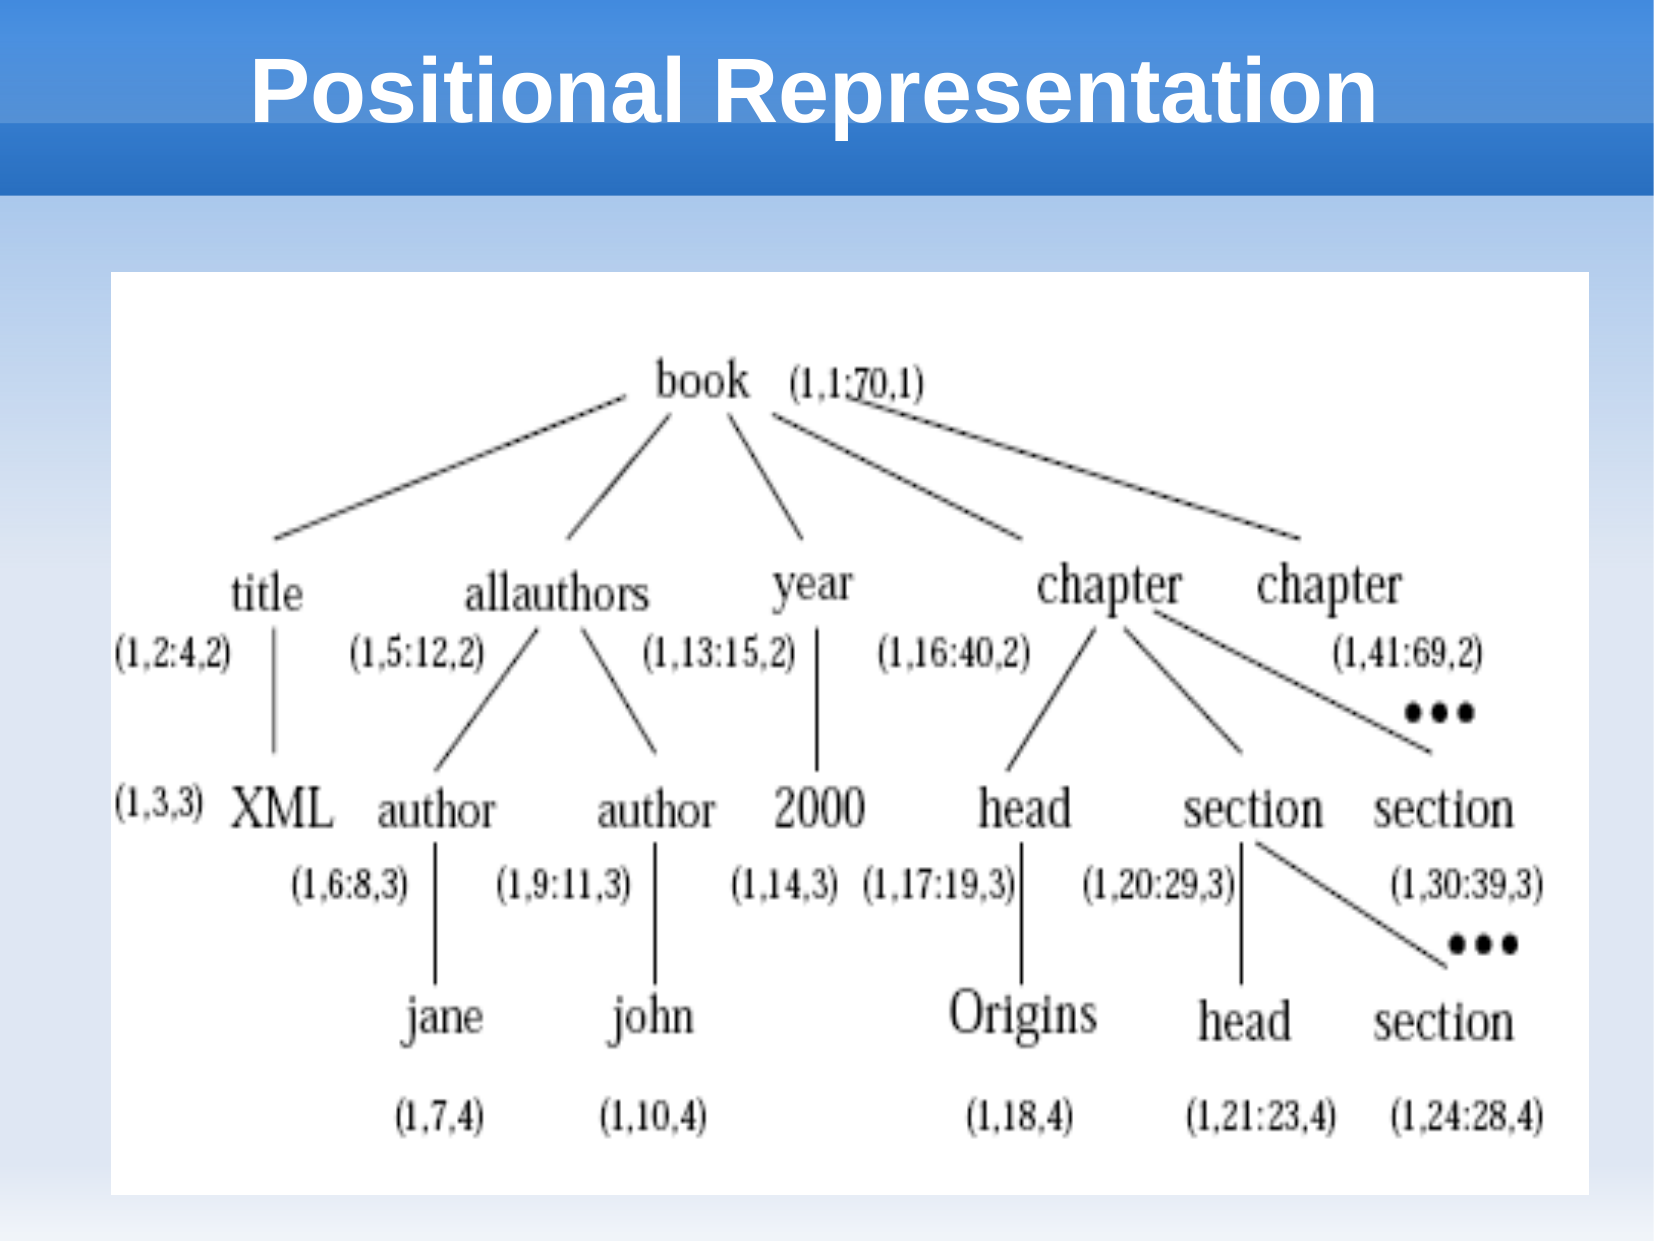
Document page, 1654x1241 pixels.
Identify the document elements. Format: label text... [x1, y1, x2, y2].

picture [0, 0, 1654, 1241]
title Positional Representation [112, 0, 1518, 219]
